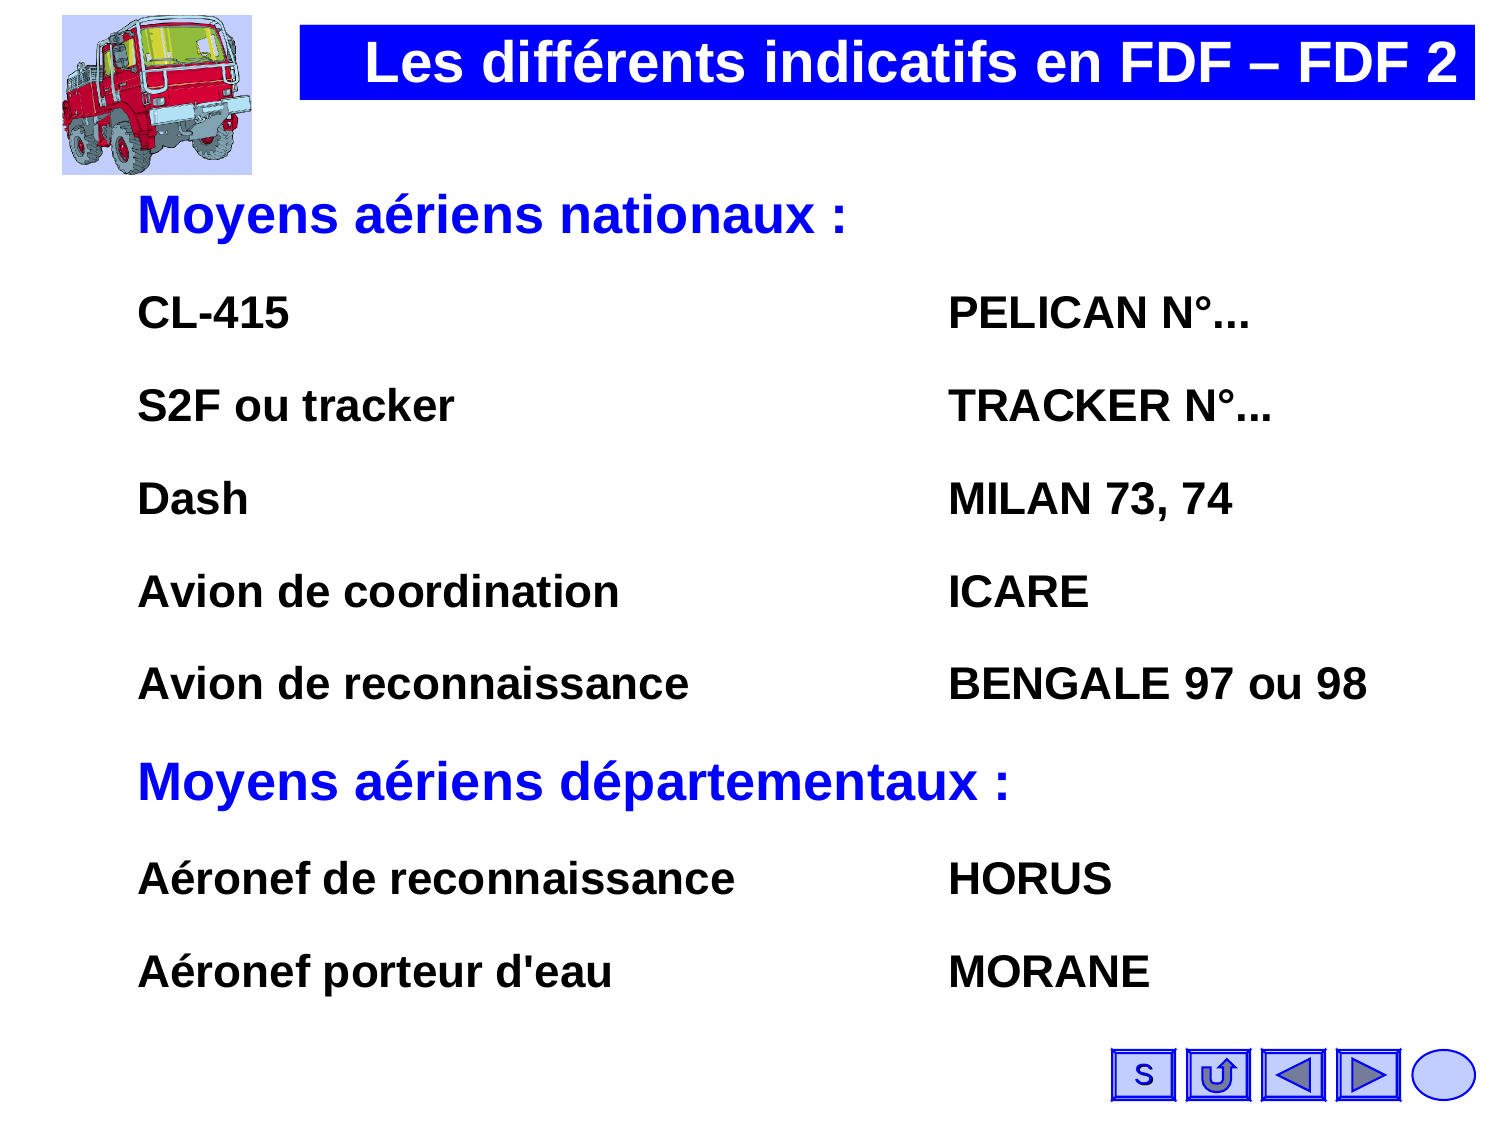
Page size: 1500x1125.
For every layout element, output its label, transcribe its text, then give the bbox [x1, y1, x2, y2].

text_box Les différents indicatifs en FDF – FDF 2 [299, 24, 1475, 100]
text_box Moyens aériens nationaux : CL-415 PELICAN N°... S2F ou tracker TRACKER N°... Dash MILAN 73, 74 Avion de coordination ICARE Avion de reconnaissance BENGALE 97 ou 98 Moyens aériens départementaux : Aéronef de reconnaissance HORUS Aéronef porteur d'eau MORANE [122, 177, 1383, 1006]
text_box [1412, 1049, 1476, 1101]
